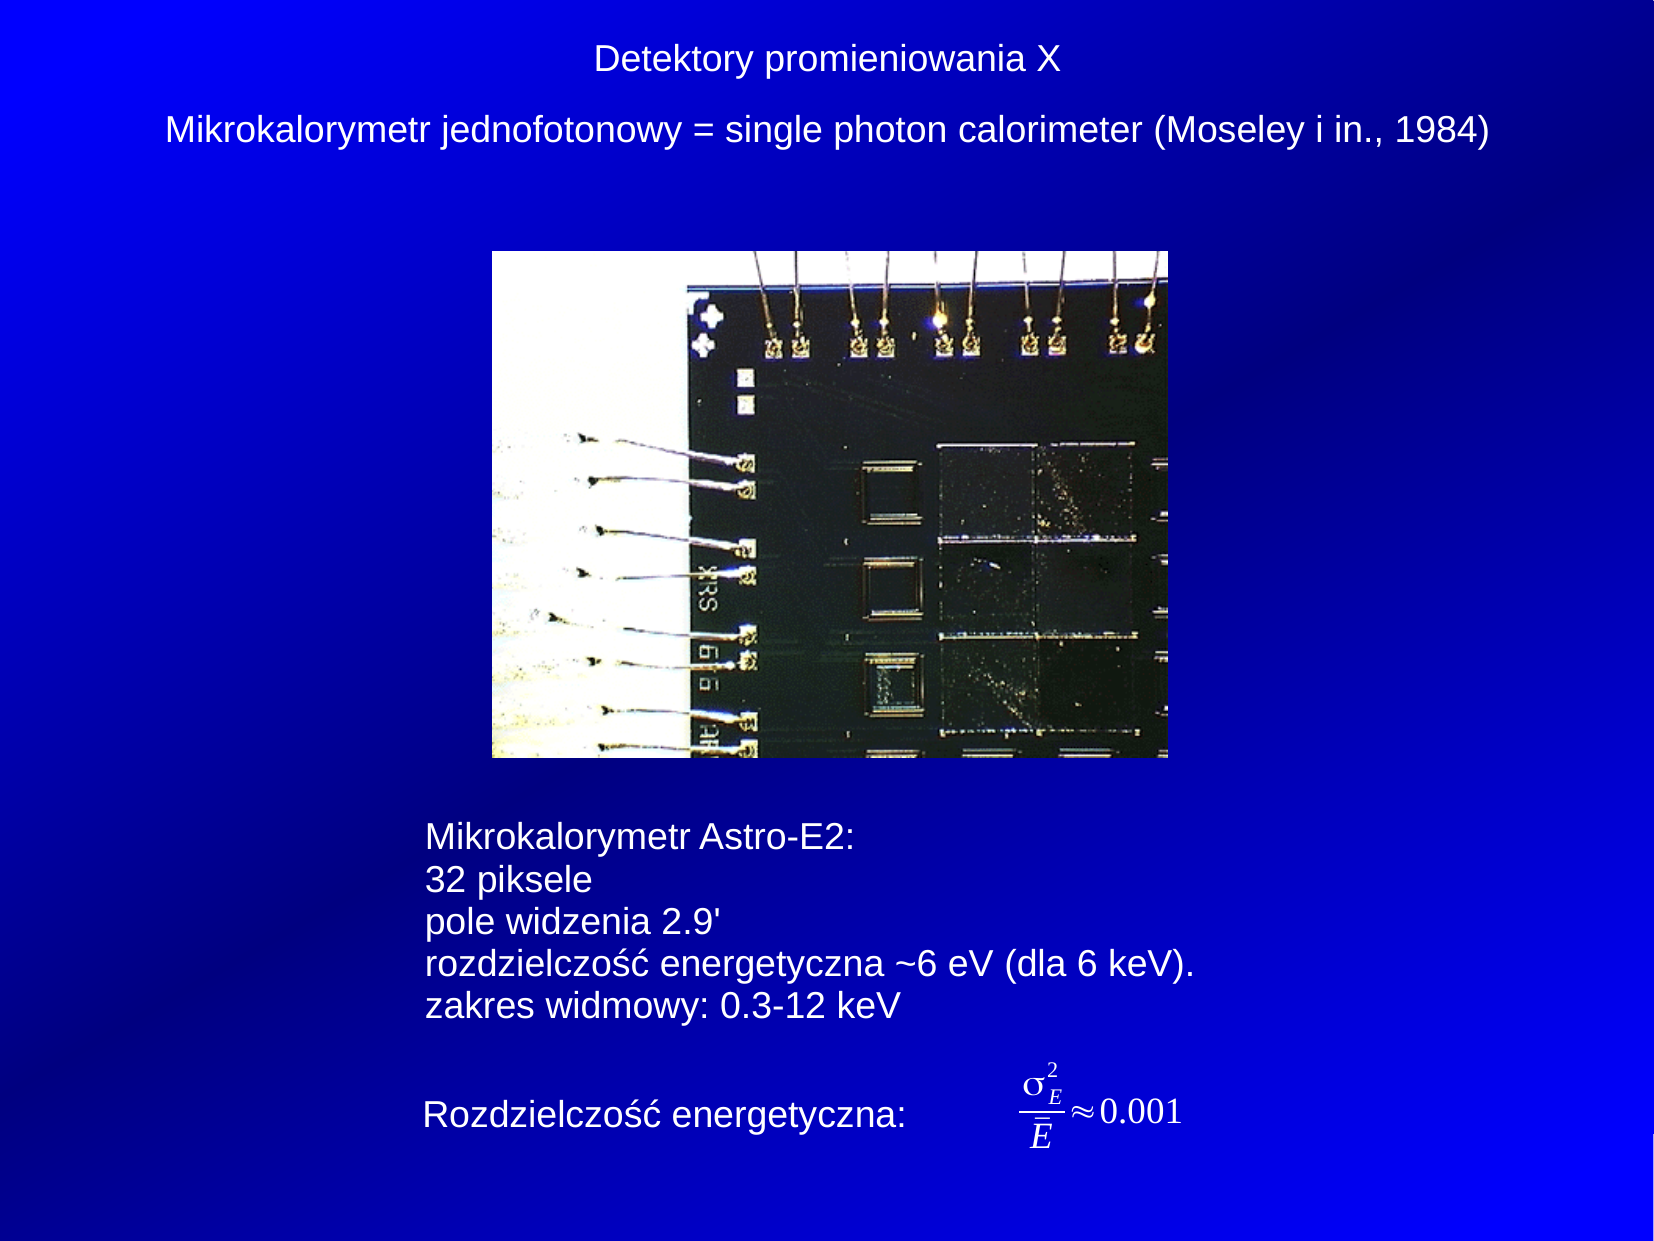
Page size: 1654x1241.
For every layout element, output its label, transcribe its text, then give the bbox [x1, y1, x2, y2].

chart [1011, 1057, 1189, 1157]
text_box Detektory promieniowania X [578, 29, 1077, 87]
text_box Mikrokalorymetr Astro-E2: 32 piksele pole widzenia 2.9' rozdzielczość energetyczna ~6 eV (dla 6 keV). zakres widmowy: 0.3-12 keV [409, 808, 1211, 1034]
text_box Rozdzielczość energetyczna: [407, 1086, 922, 1144]
text_box Mikrokalorymetr jednofotonowy = single photon calorimeter (Moseley i in., 1984) [150, 100, 1506, 158]
picture [492, 251, 1168, 758]
